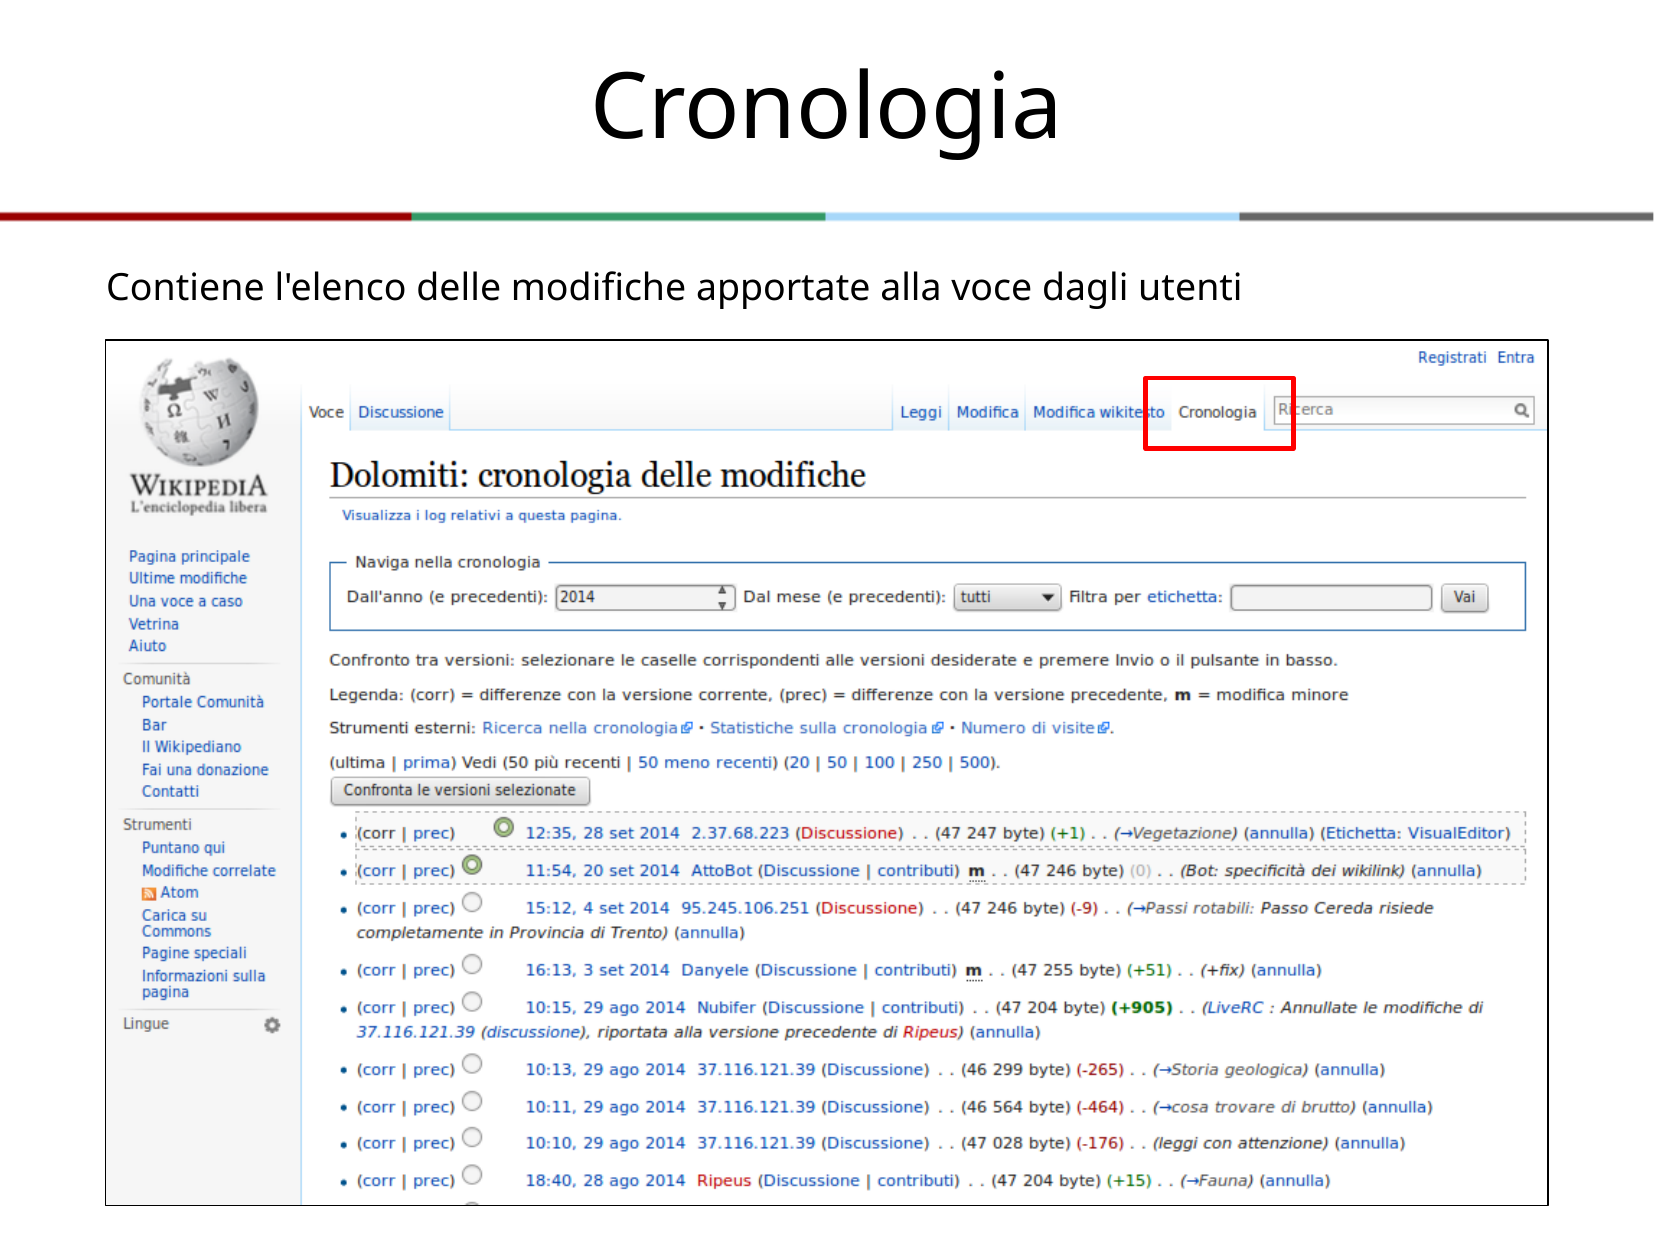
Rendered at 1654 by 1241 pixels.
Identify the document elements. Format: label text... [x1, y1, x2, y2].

list Contiene l'elenco delle modifiche apportate alla voce dagli utenti [106, 259, 1548, 319]
title Cronologia [82, 0, 1571, 200]
picture [0, 200, 1654, 235]
picture [106, 340, 1548, 1205]
